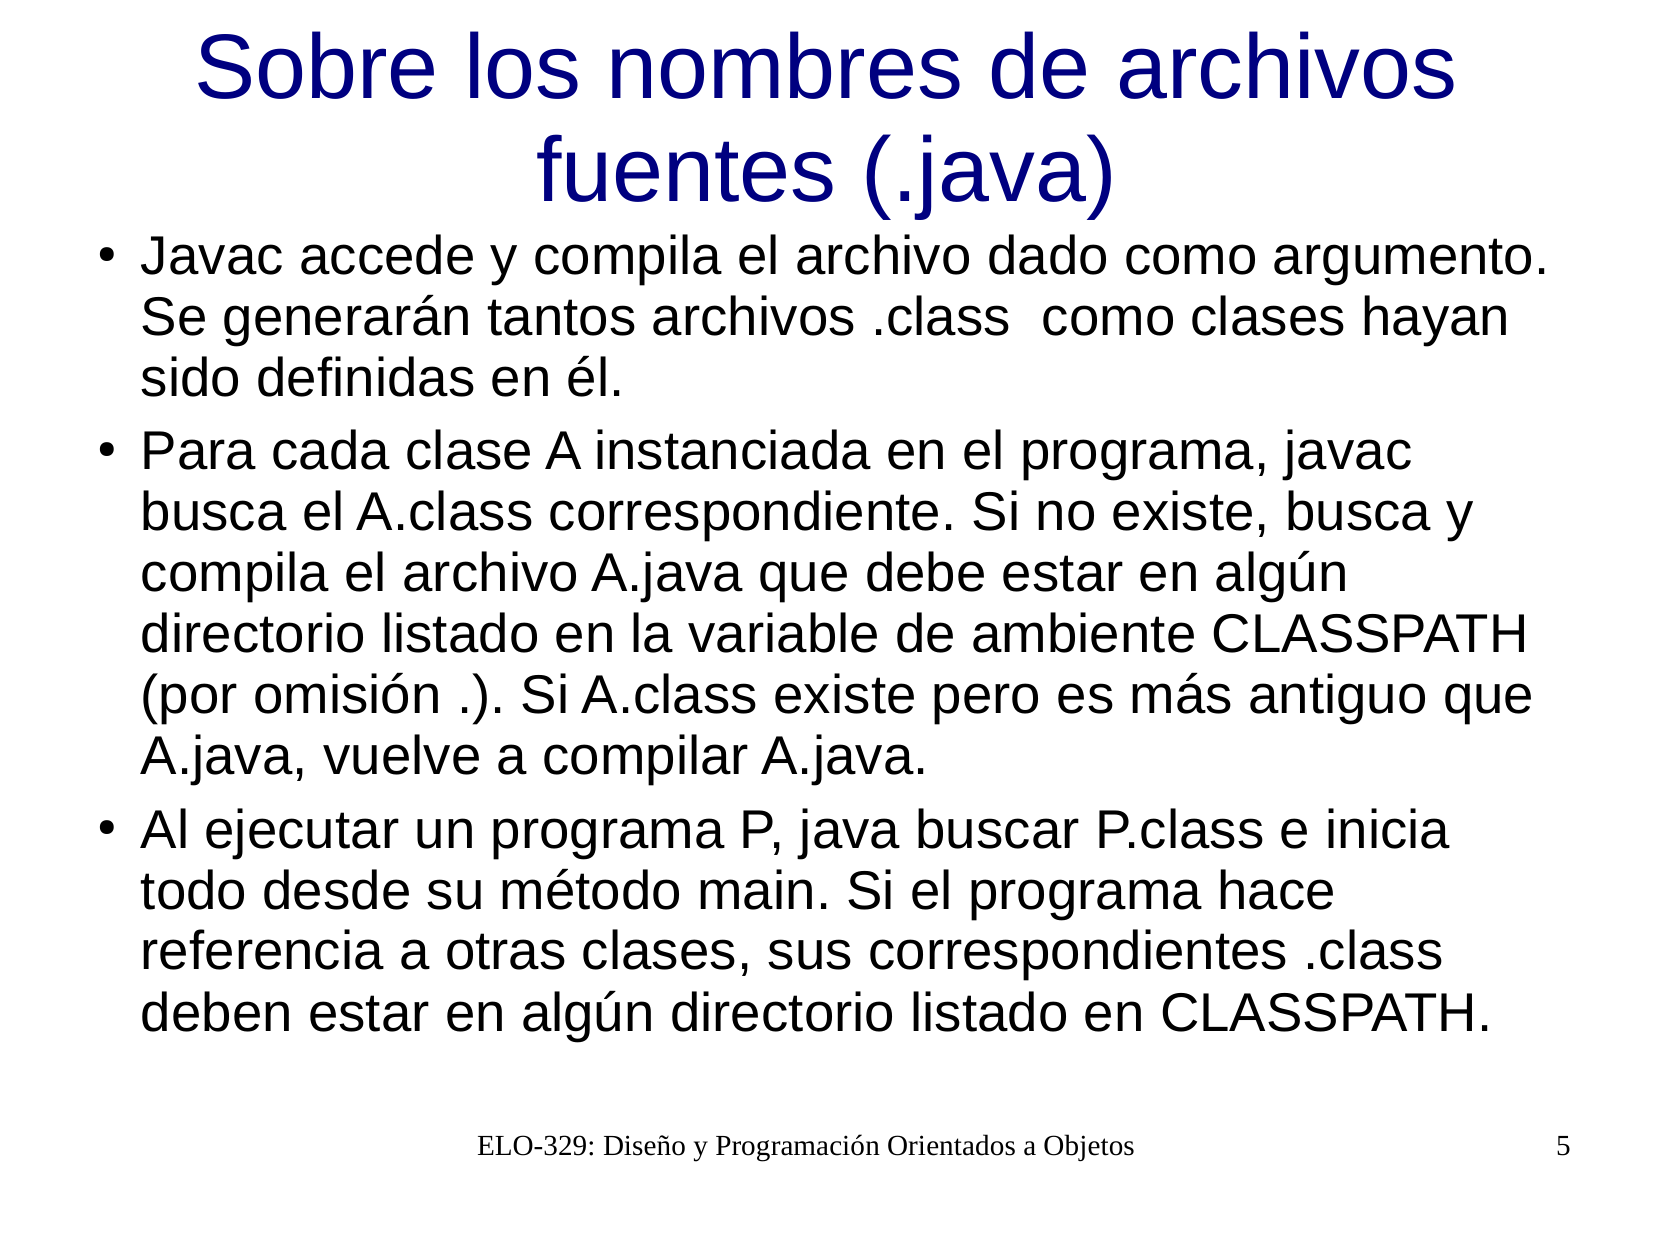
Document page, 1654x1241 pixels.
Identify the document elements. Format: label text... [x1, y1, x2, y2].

title Sobre los nombres de archivos fuentes (.java) [82, 4, 1571, 225]
list Javac accede y compila el archivo dado como argumento. Se generarán tantos archivos .class como clases hayan sido definidas en él. Para cada clase A instanciada en el programa, javac busca el A.class correspondiente. Si no existe, busca y compila el archivo A.java que debe estar en algún directorio listado en la variable de ambiente CLASSPATH (por omisión .). Si A.class existe pero es más antiguo que A.java, vuelve a compilar A.java. Al ejecutar un programa P, java buscar P.class e inicia todo desde su método main. Si el programa hace referencia a otras clases, sus correspondientes .class deben estar en algún directorio listado en CLASSPATH. [82, 225, 1571, 1044]
